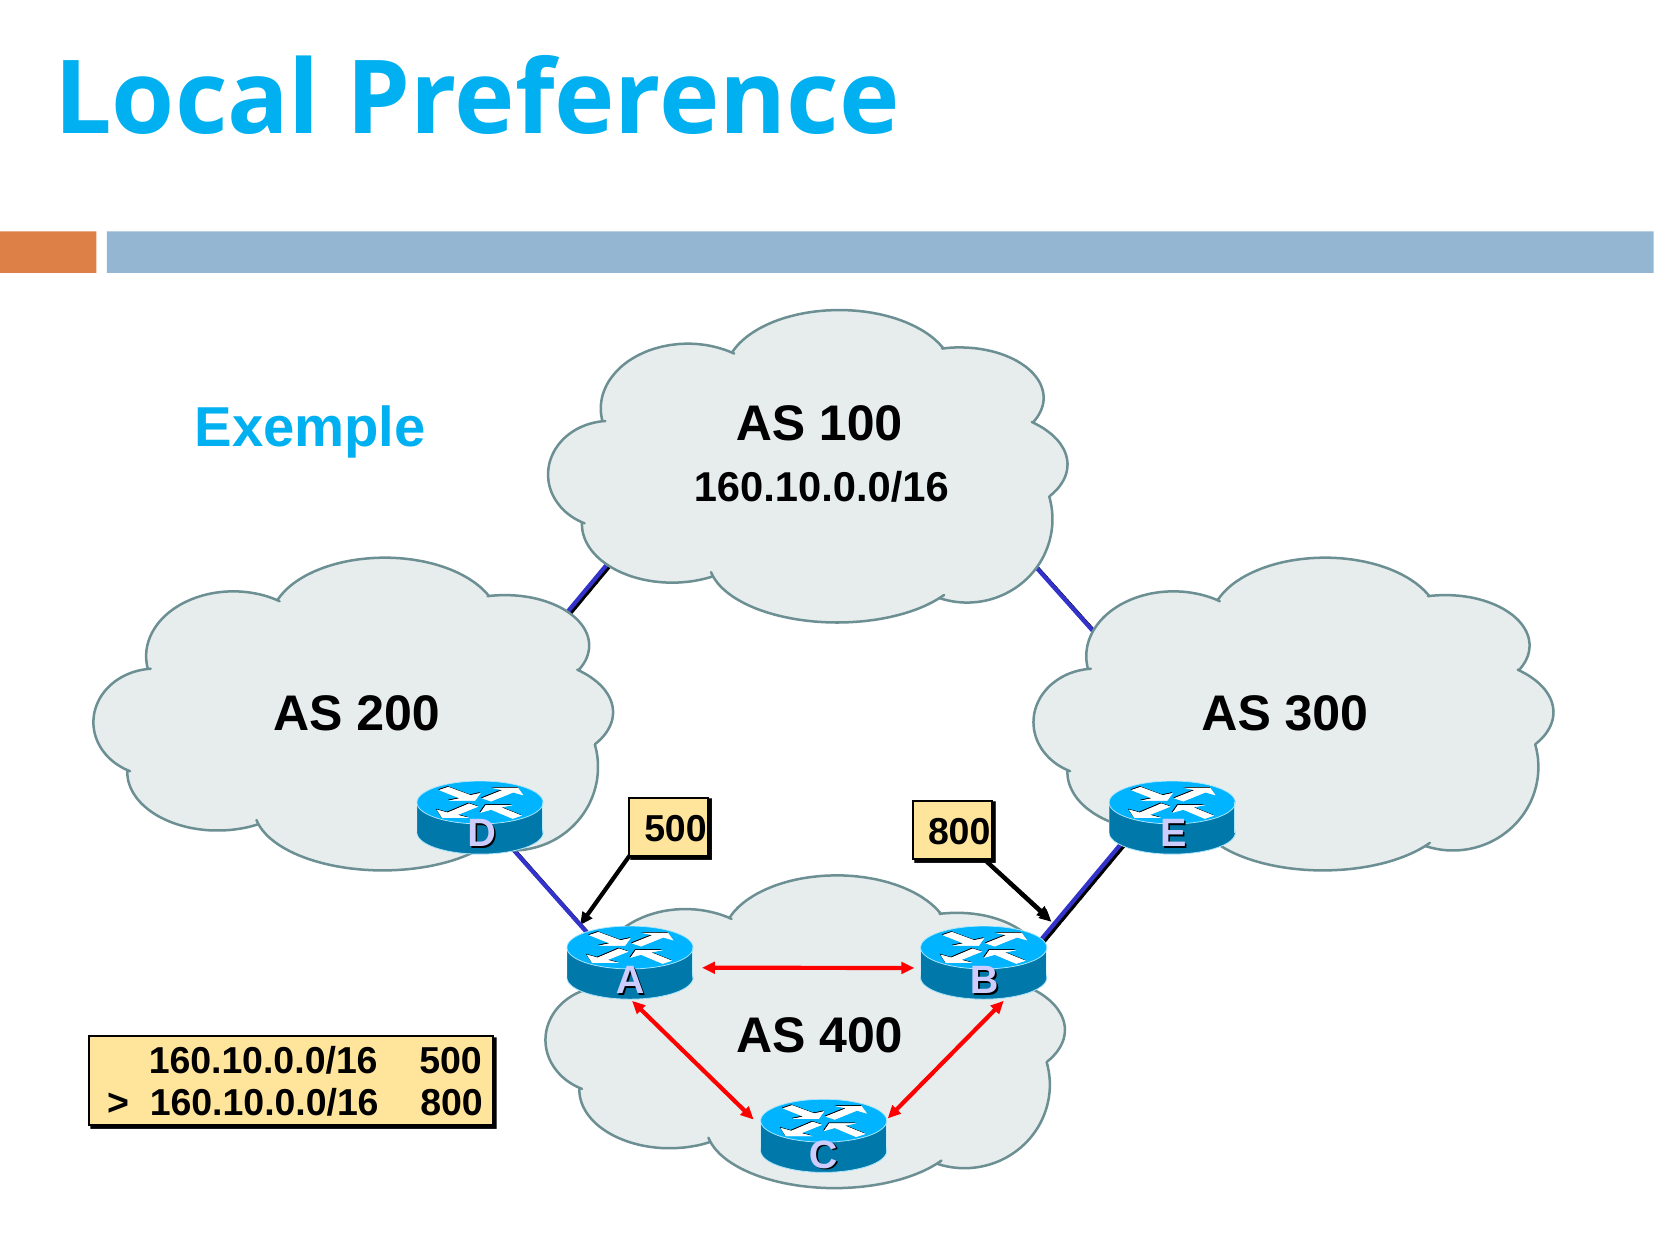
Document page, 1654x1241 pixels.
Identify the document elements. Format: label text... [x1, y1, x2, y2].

text_box B [969, 958, 999, 1003]
text_box D [467, 811, 496, 856]
text_box E [1159, 811, 1187, 856]
text_box 160.10.0.0/16 [677, 456, 965, 519]
text_box 500 [628, 799, 723, 859]
text_box 160.10.0.0/16 500 > 160.10.0.0/16 800 [91, 1032, 500, 1133]
picture [90, 307, 1559, 1194]
text_box Exemple [151, 395, 469, 459]
text_box AS 400 [736, 1007, 903, 1064]
text_box AS 100 [735, 395, 903, 452]
text_box 800 [912, 802, 1007, 861]
text_box AS 200 [210, 686, 502, 742]
title Local Preference [41, 13, 1626, 194]
text_box C [808, 1132, 838, 1178]
text_box AS 300 [1170, 686, 1399, 742]
text_box A [615, 958, 645, 1003]
